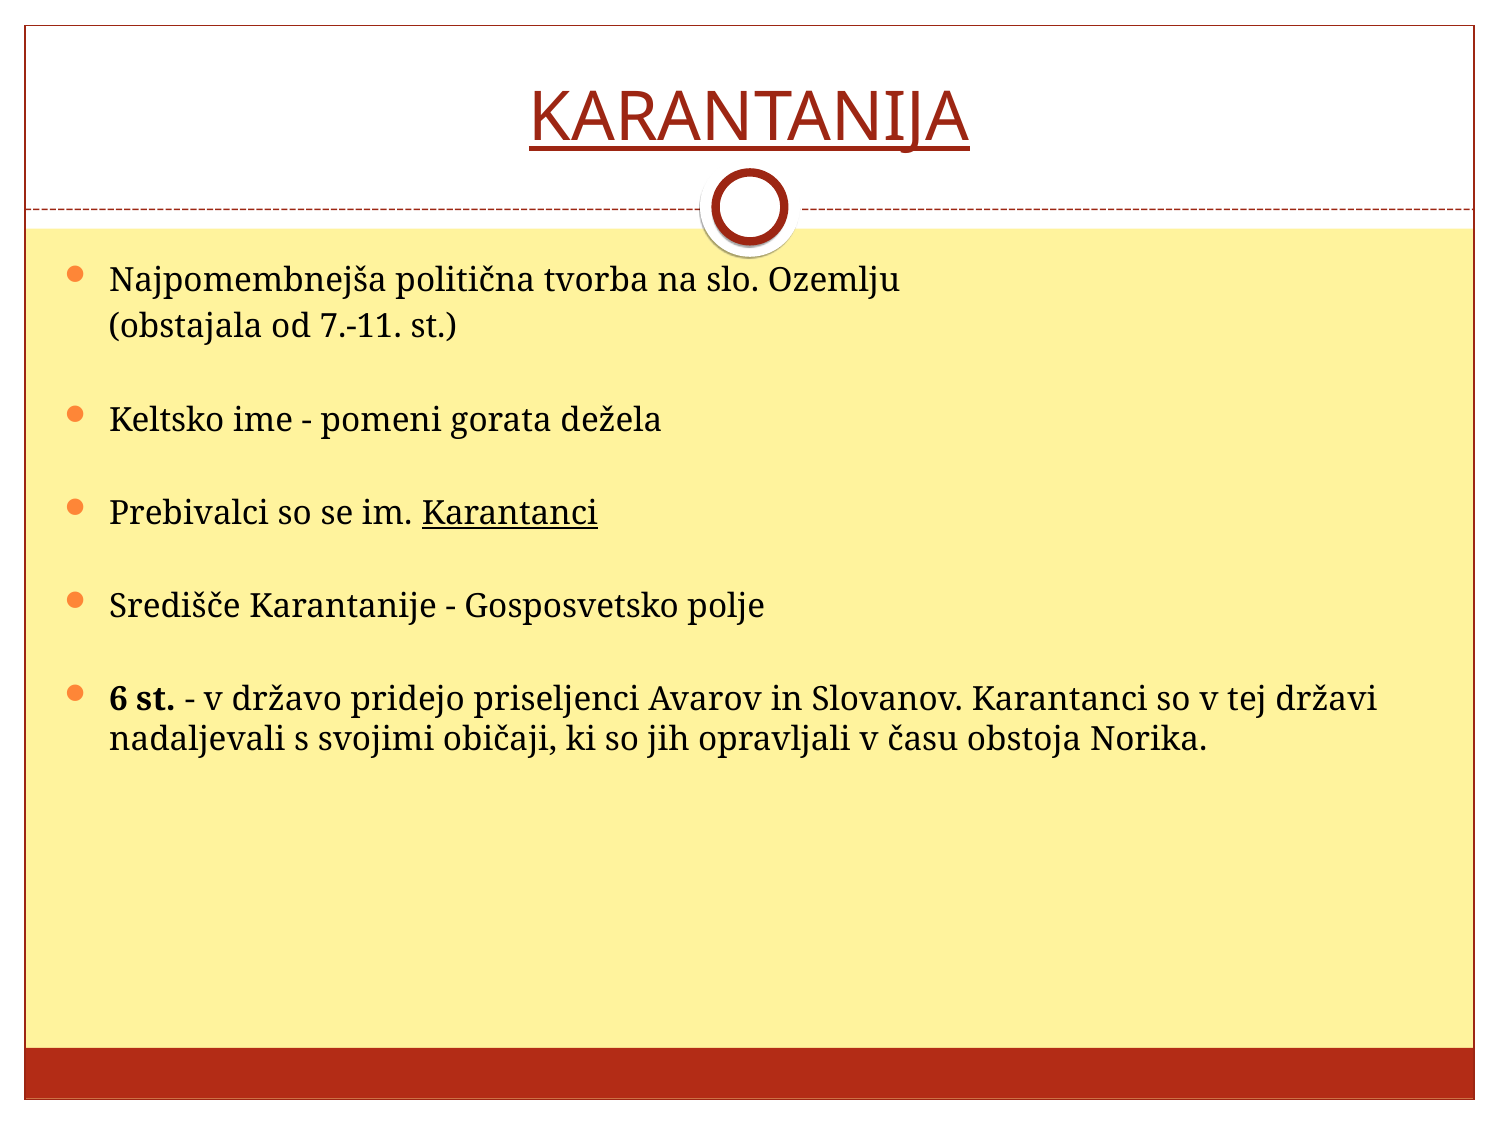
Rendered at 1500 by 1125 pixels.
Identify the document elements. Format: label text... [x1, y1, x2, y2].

title KARANTANIJA [49, 37, 1450, 162]
list Najpomembnejša politična tvorba na slo. Ozemlju (obstajala od 7.-11. st.) Keltsko ime - pomeni gorata dežela Prebivalci so se im. Karantanci Središče Karantanije - Gosposvetsko polje 6 st. - v državo pridejo priseljenci Avarov in Slovanov. Karantanci so v tej državi nadaljevali s svojimi običaji, ki so jih opravljali v času obstoja Norika. [49, 250, 1445, 1001]
